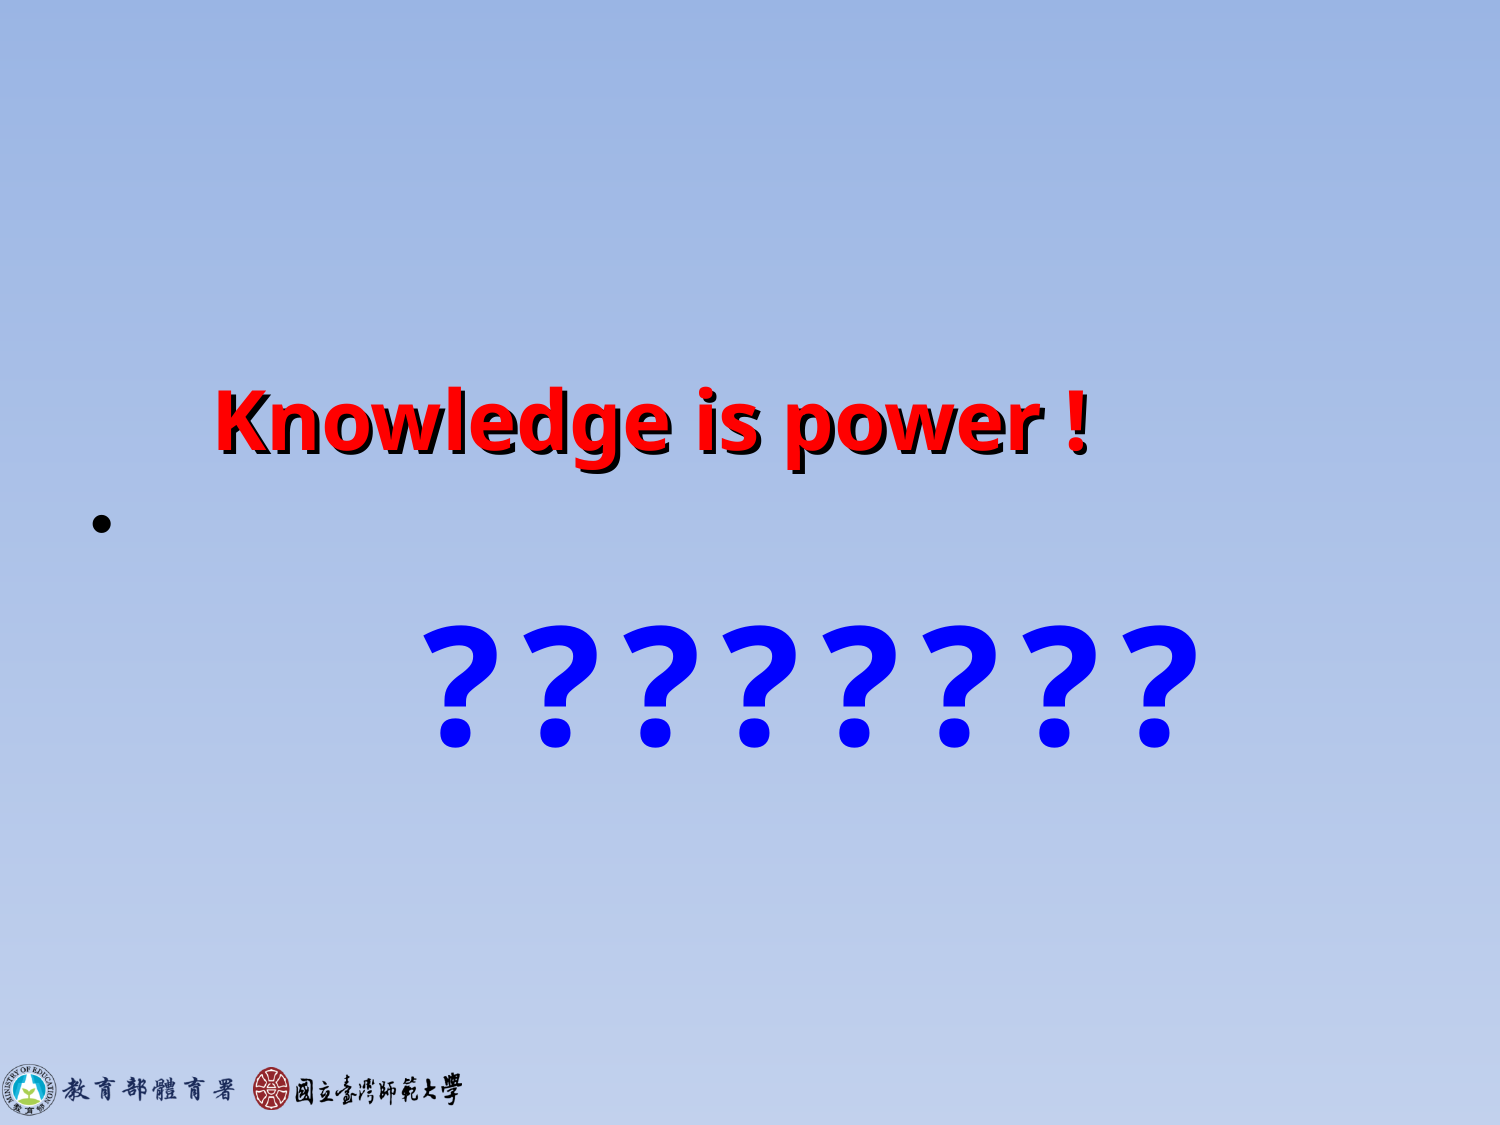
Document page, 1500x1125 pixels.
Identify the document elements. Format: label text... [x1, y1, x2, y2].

list Knowledge is power ! ???????? [75, 262, 1426, 1005]
